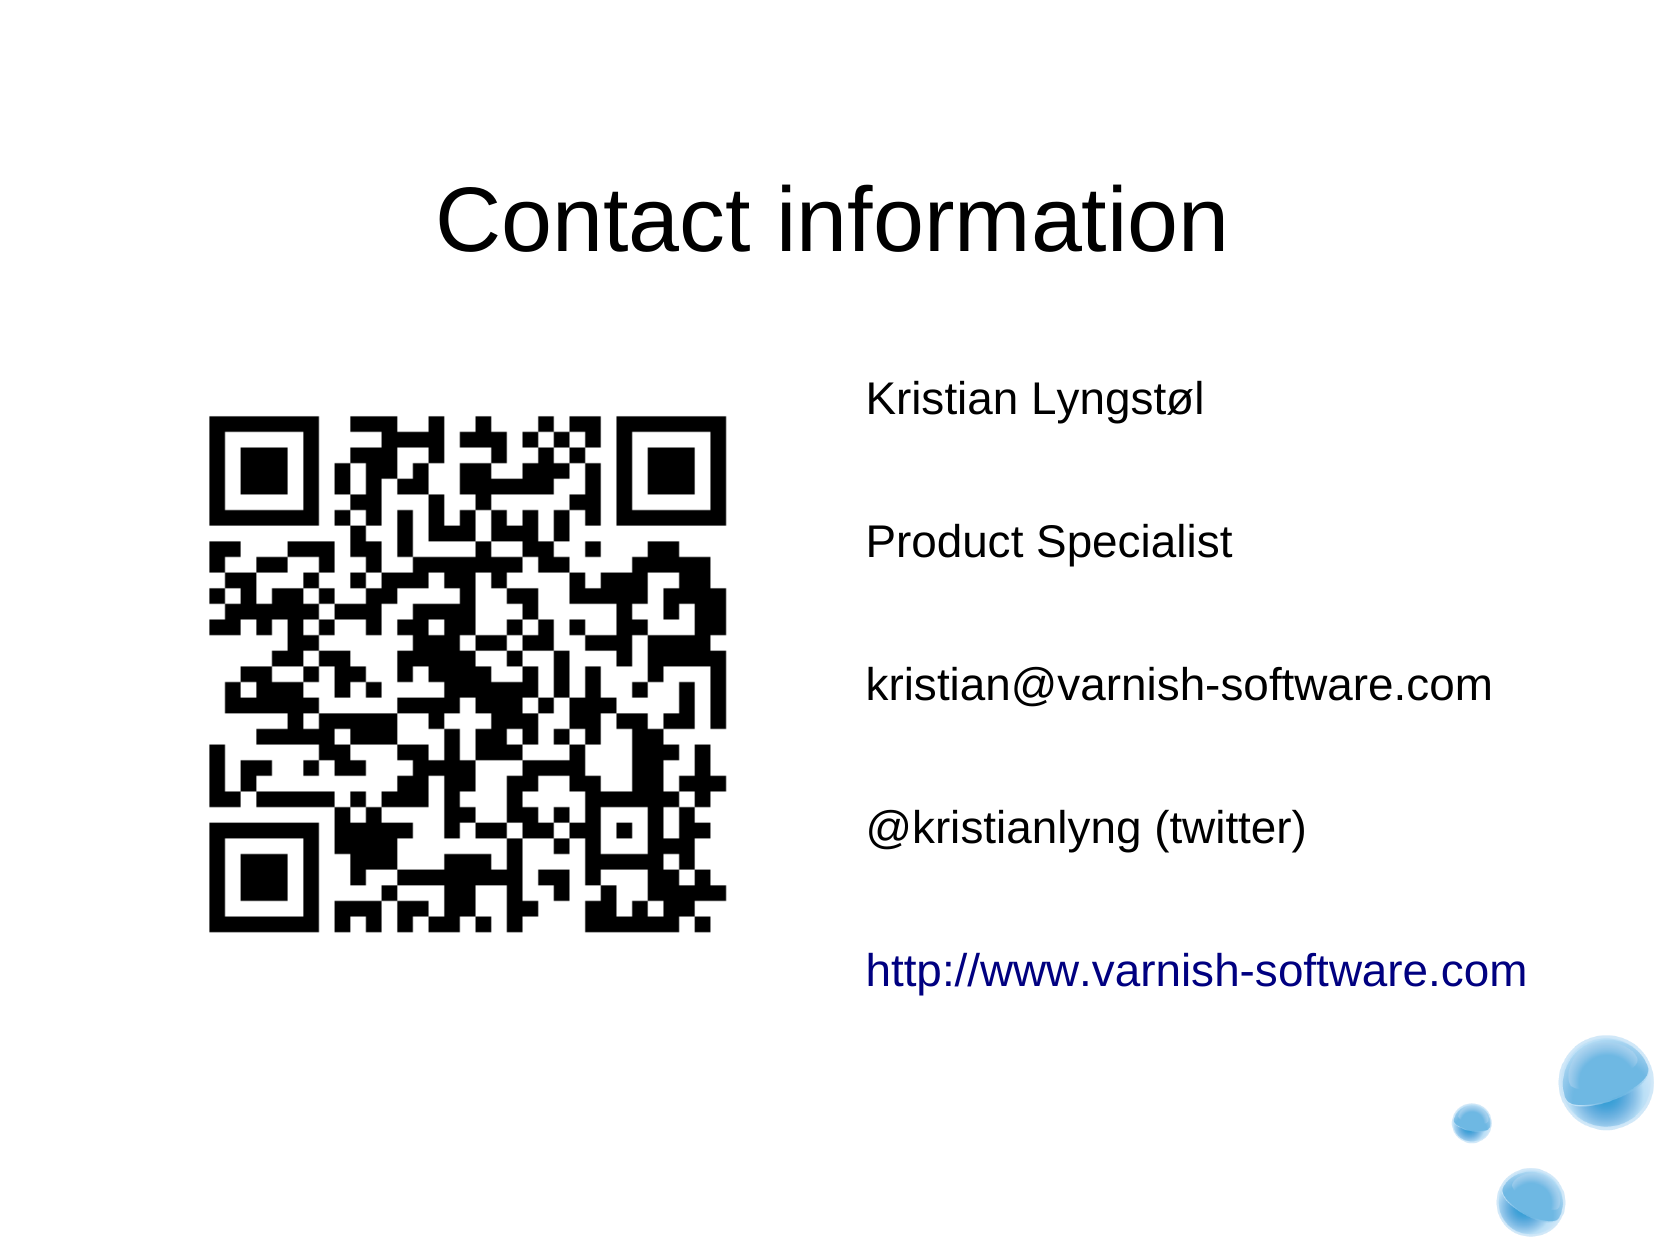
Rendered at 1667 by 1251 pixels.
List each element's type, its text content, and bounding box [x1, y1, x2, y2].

picture [1451, 1033, 1654, 1238]
list Kristian Lyngstøl Product Specialist kristian@varnish-software.com @kristianlyng (twitter) http://www.varnish-software.com [850, 360, 1565, 1111]
picture [147, 354, 789, 995]
title Contact information [124, 110, 1541, 319]
